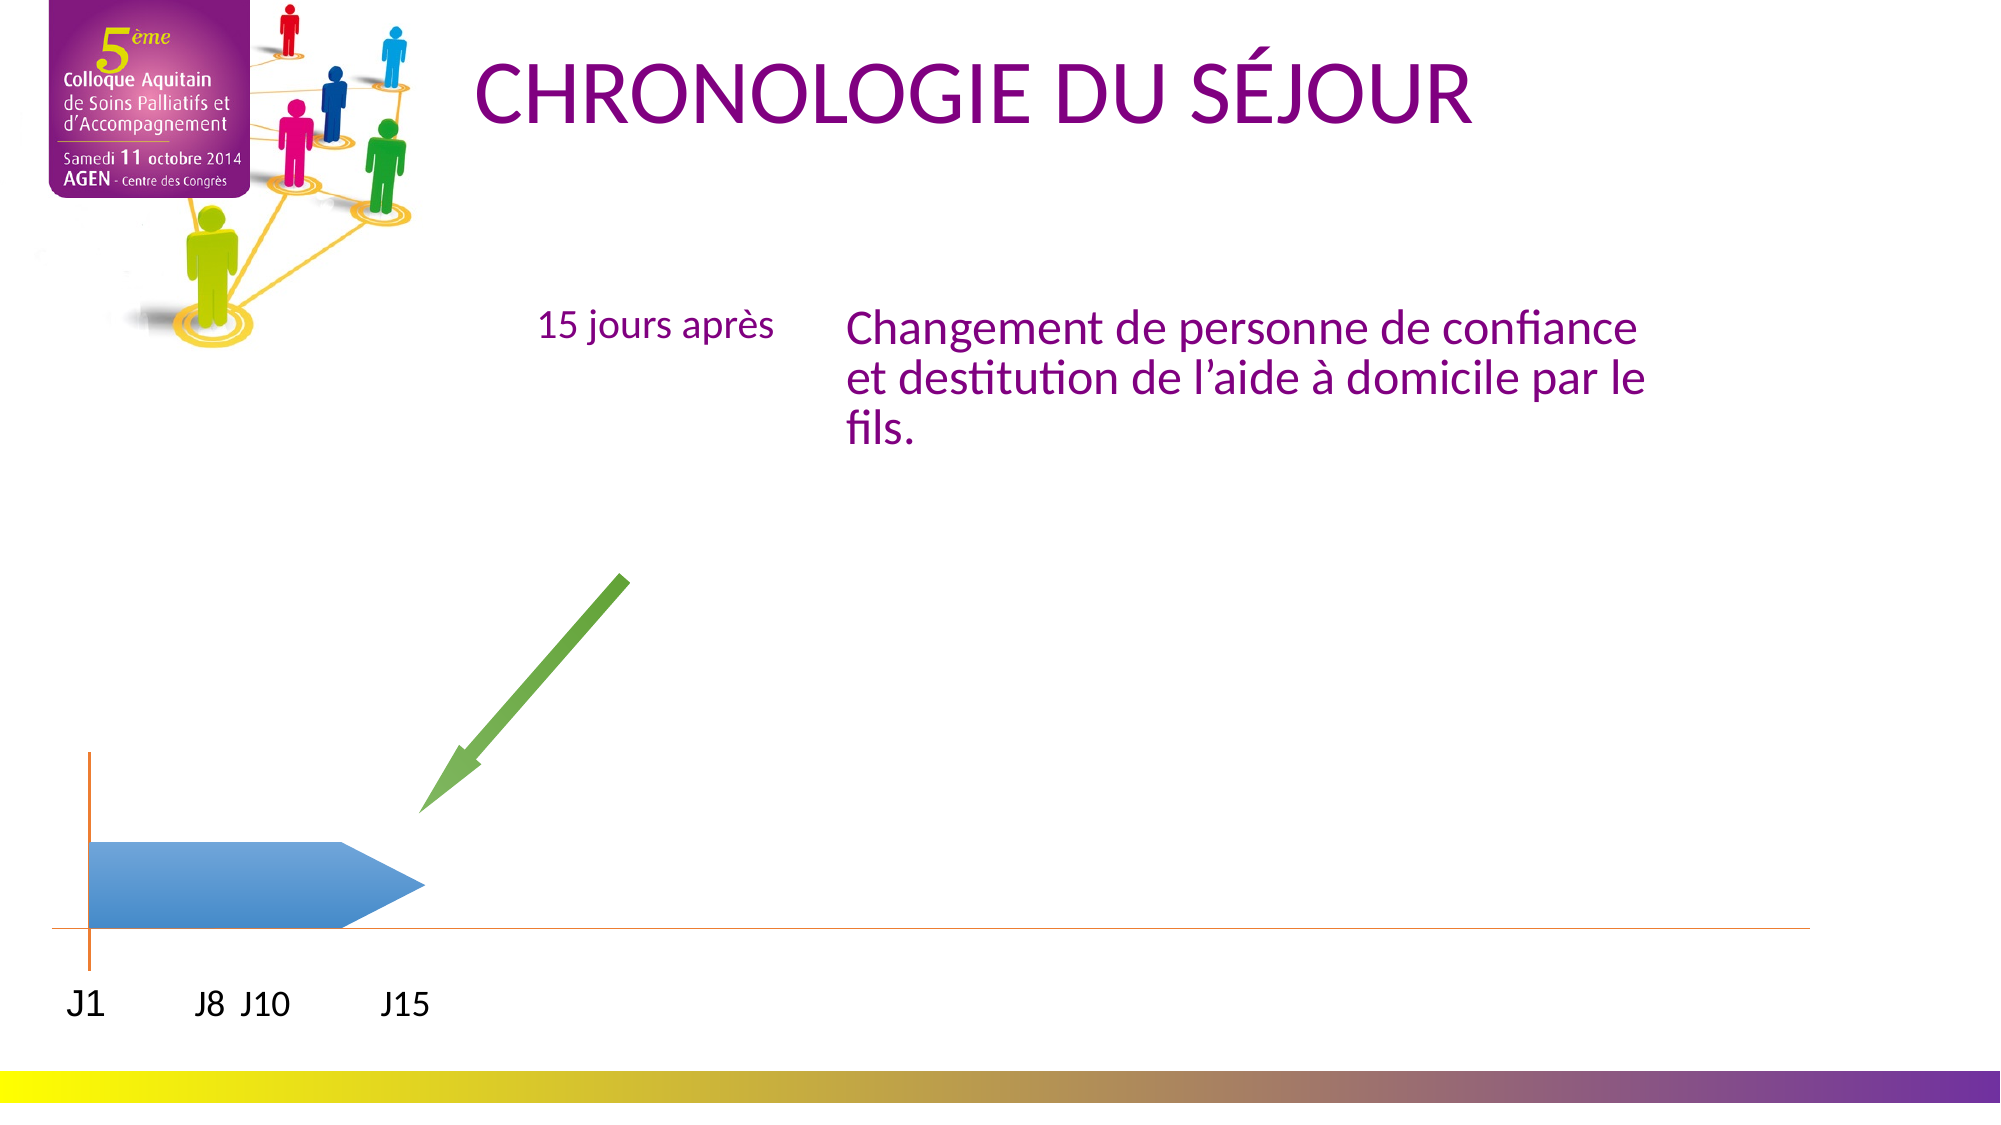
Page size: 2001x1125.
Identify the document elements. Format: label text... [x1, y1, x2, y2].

text_box J15 [365, 971, 460, 1032]
text_box CHRONOLOGIE DU SÉJOUR [459, 24, 1943, 151]
picture [0, 0, 440, 359]
text_box J8 [179, 971, 225, 1032]
table_header Changement de personne de confiance et destitution de l’aide à domicile par le fils. [831, 299, 1667, 553]
table_header 15 jours après [521, 299, 831, 553]
text_box J10 [225, 971, 320, 1032]
text_box [89, 842, 426, 929]
text_box [418, 573, 631, 814]
text_box J1 [51, 971, 155, 1032]
